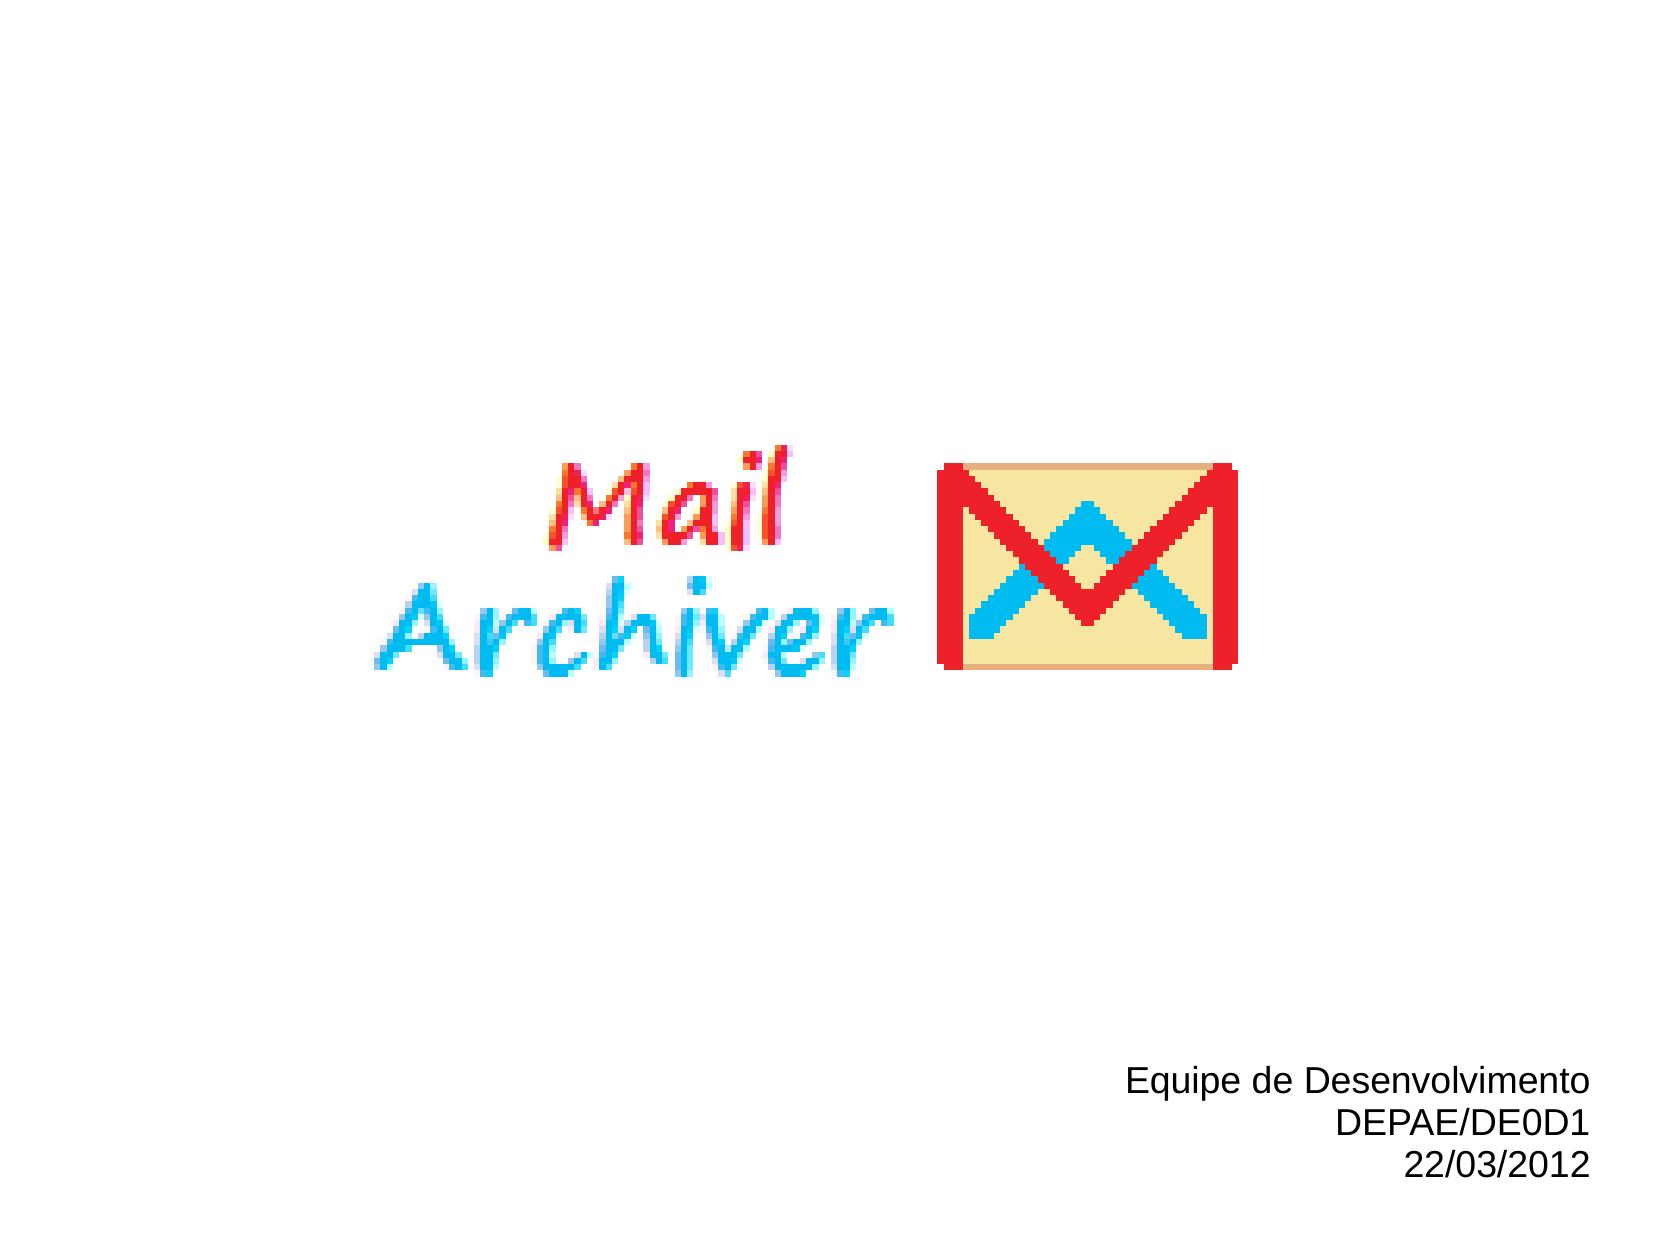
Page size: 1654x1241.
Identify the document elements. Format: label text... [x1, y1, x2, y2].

picture [337, 420, 1276, 721]
text_box Equipe de Desenvolvimento DEPAE/DE0D1 22/03/2012 [1110, 1052, 1606, 1193]
